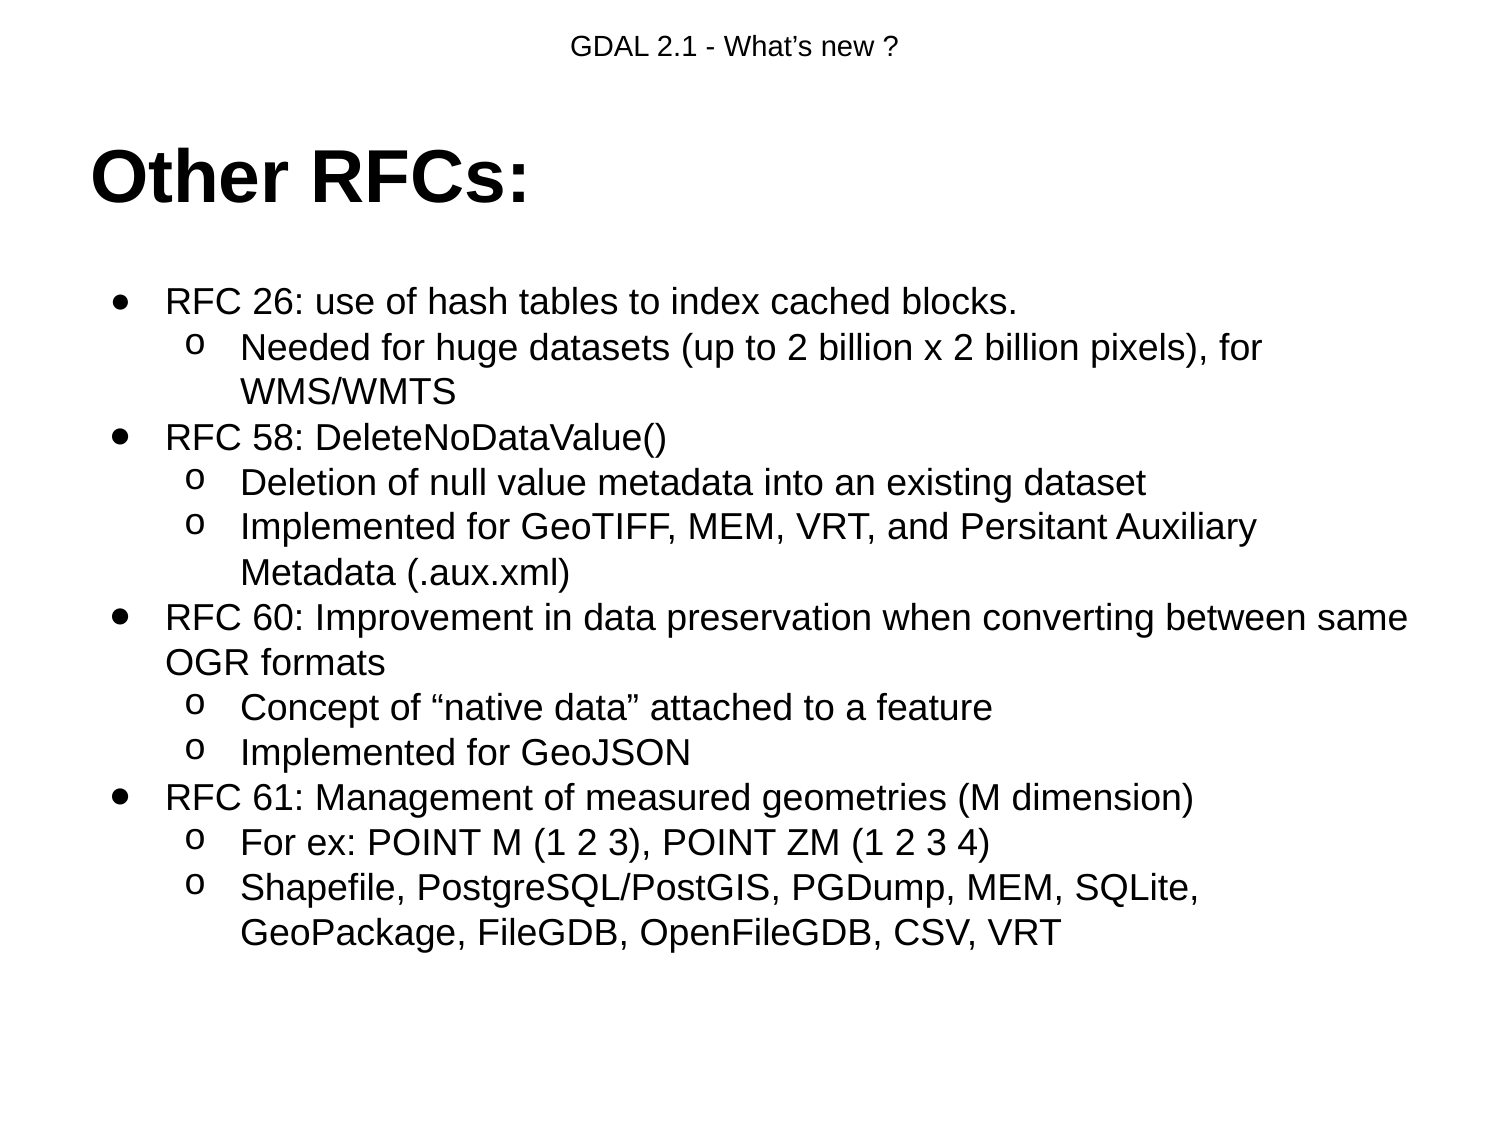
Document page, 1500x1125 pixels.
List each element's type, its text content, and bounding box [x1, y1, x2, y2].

list RFC 26: use of hash tables to index cached blocks. Needed for huge datasets (up to 2 billion x 2 billion pixels), for WMS/WMTS RFC 58: DeleteNoDataValue() Deletion of null value metadata into an existing dataset Implemented for GeoTIFF, MEM, VRT, and Persitant Auxiliary Metadata (.aux.xml) RFC 60: Improvement in data preservation when converting between same OGR formats Concept of “native data” attached to a feature Implemented for GeoJSON RFC 61: Management of measured geometries (M dimension) For ex: POINT M (1 2 3), POINT ZM (1 2 3 4) Shapefile, PostgreSQL/PostGIS, PGDump, MEM, SQLite, GeoPackage, FileGDB, OpenFileGDB, CSV, VRT [75, 262, 1425, 1078]
title Other RFCs: [75, 45, 1425, 233]
